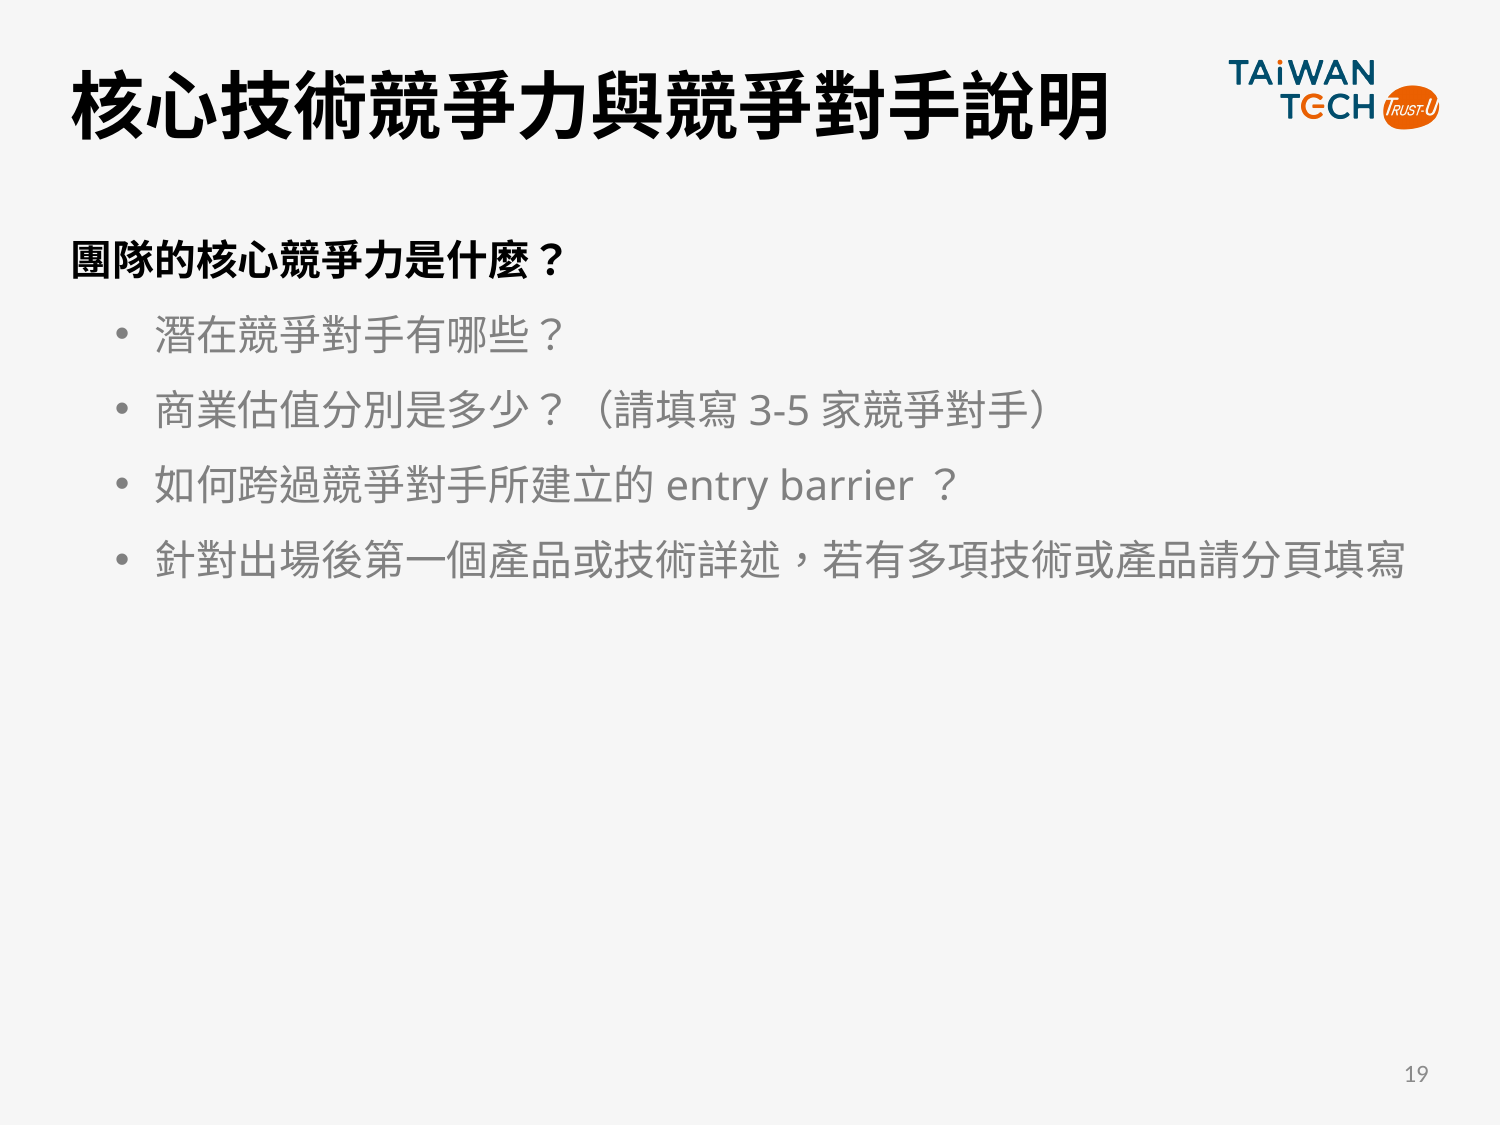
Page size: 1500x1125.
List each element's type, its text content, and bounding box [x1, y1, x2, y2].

title 核心技術競爭力與競爭對手說明 [55, 33, 1444, 156]
slide_number <編號> [1106, 1042, 1445, 1103]
list 團隊的核心競爭力是什麼？ 潛在競爭對手有哪些？ 商業估值分別是多少？（請填寫3-5家競爭對手） 如何跨過競爭對手所建立的entry barrier？ 針對出場後第一個產品或技術詳述，若有多項技術或產品請分頁填寫 [55, 200, 1444, 1021]
